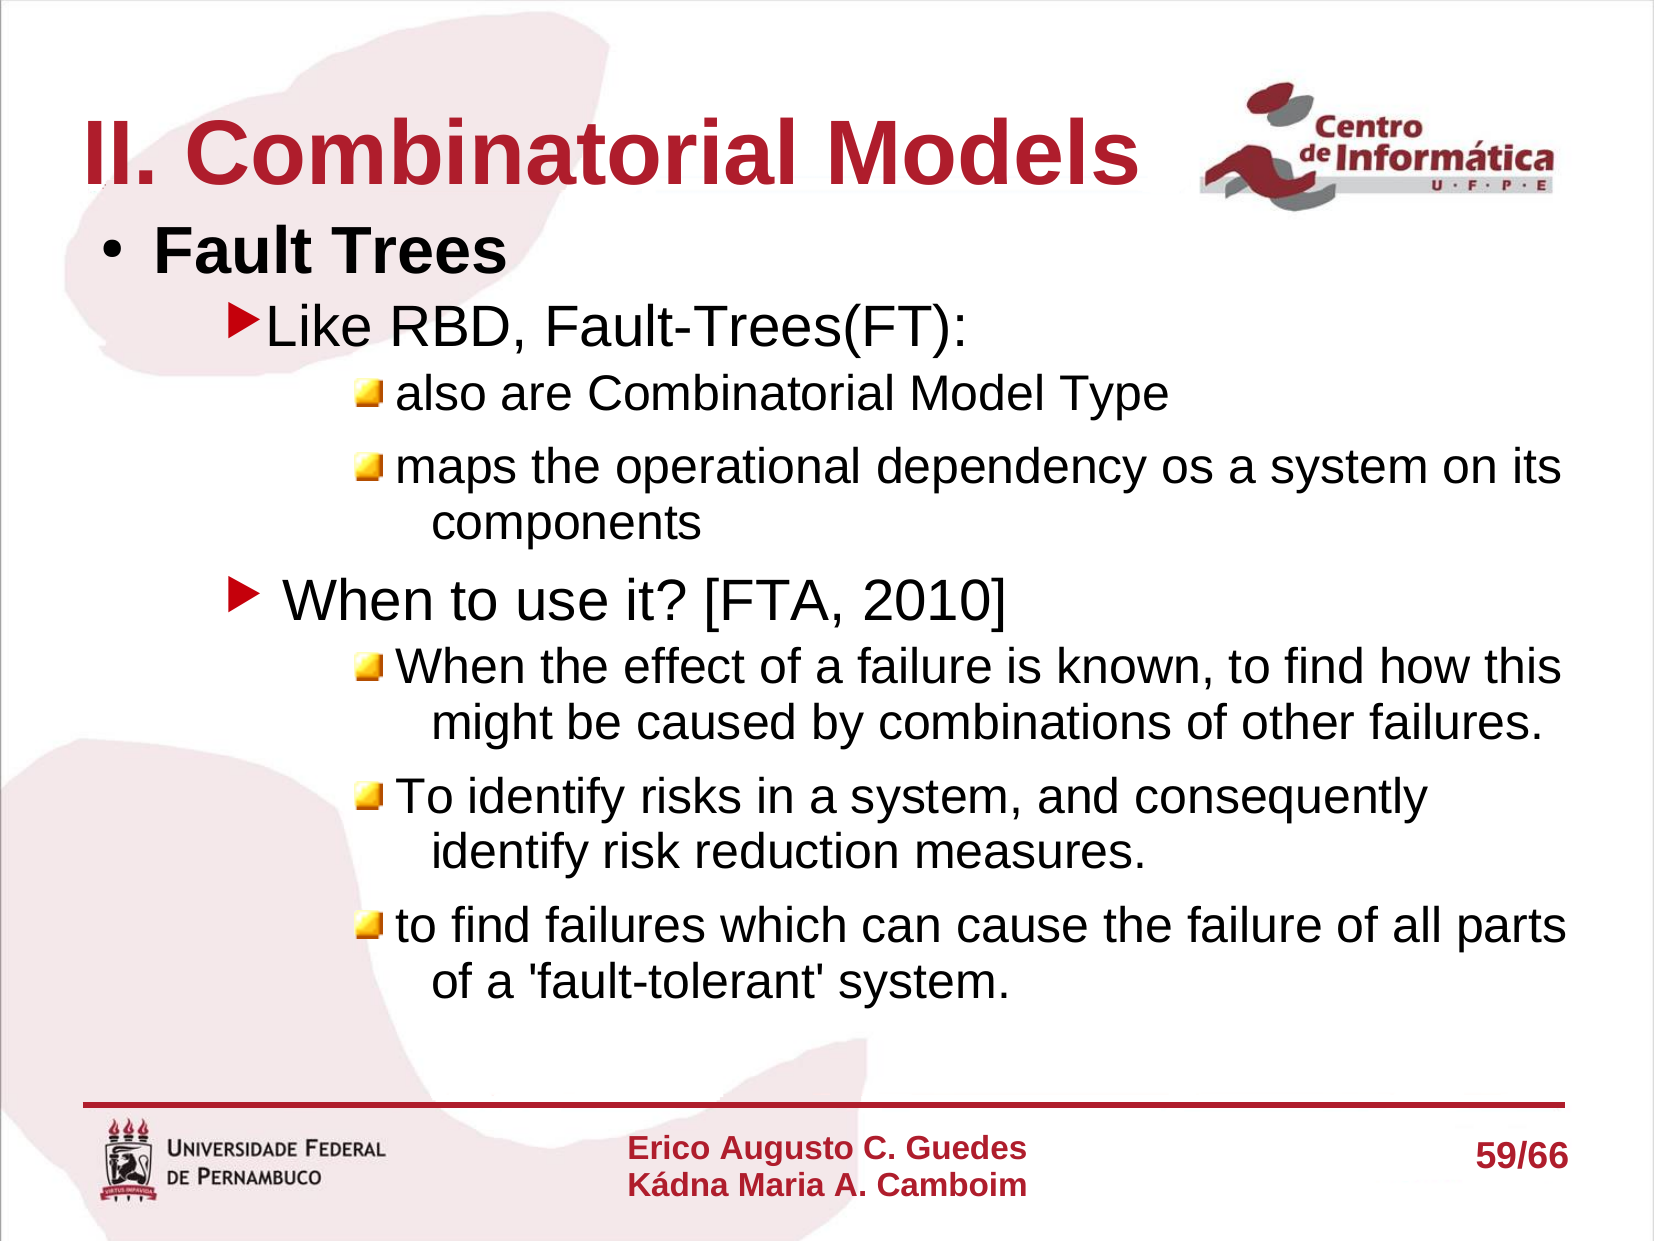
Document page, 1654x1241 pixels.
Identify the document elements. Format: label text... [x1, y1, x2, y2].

list Fault Trees Like RBD, Fault-Trees(FT): also are Combinatorial Model Type maps the operational dependency os a system on its components When to use it? [FTA, 2010] When the effect of a failure is known, to find how this might be caused by combinations of other failures. To identify risks in a system, and consequently identify risk reduction measures. to find failures which can cause the failure of all parts of a 'fault-tolerant' system. [82, 213, 1571, 1092]
picture [0, 0, 1654, 1241]
title II. Combinatorial Models [82, 56, 1571, 213]
